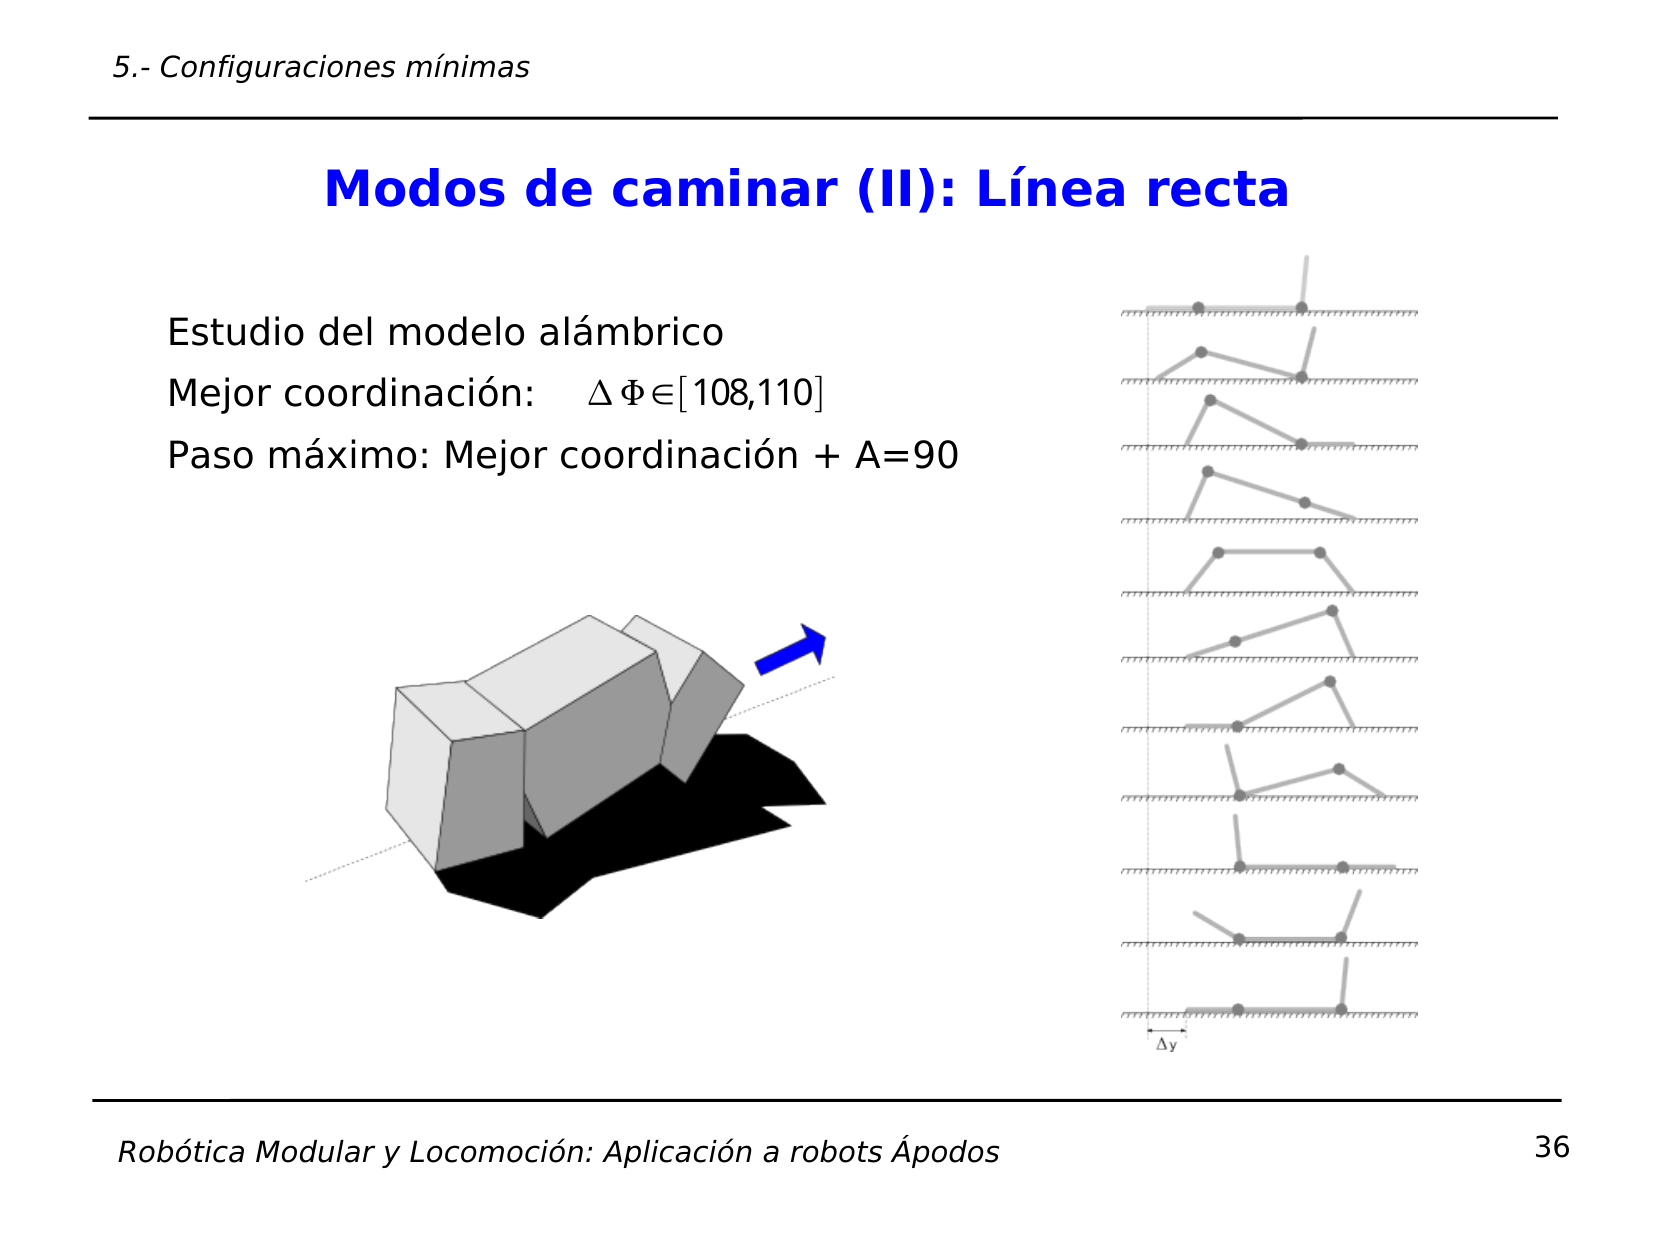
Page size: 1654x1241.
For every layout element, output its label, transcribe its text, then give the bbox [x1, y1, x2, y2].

text_box Estudio del modelo alámbrico Mejor coordinación: Paso máximo: Mejor coordinación + A=90 [140, 303, 973, 485]
picture [1121, 255, 1418, 1053]
picture [305, 615, 837, 919]
chart [578, 370, 834, 417]
text_box 5.- Configuraciones mínimas [97, 42, 546, 93]
text_box Modos de caminar (II): Línea recta [308, 152, 1288, 226]
text_box Robótica Modular y Locomoción: Aplicación a robots Ápodos [103, 1127, 1017, 1177]
